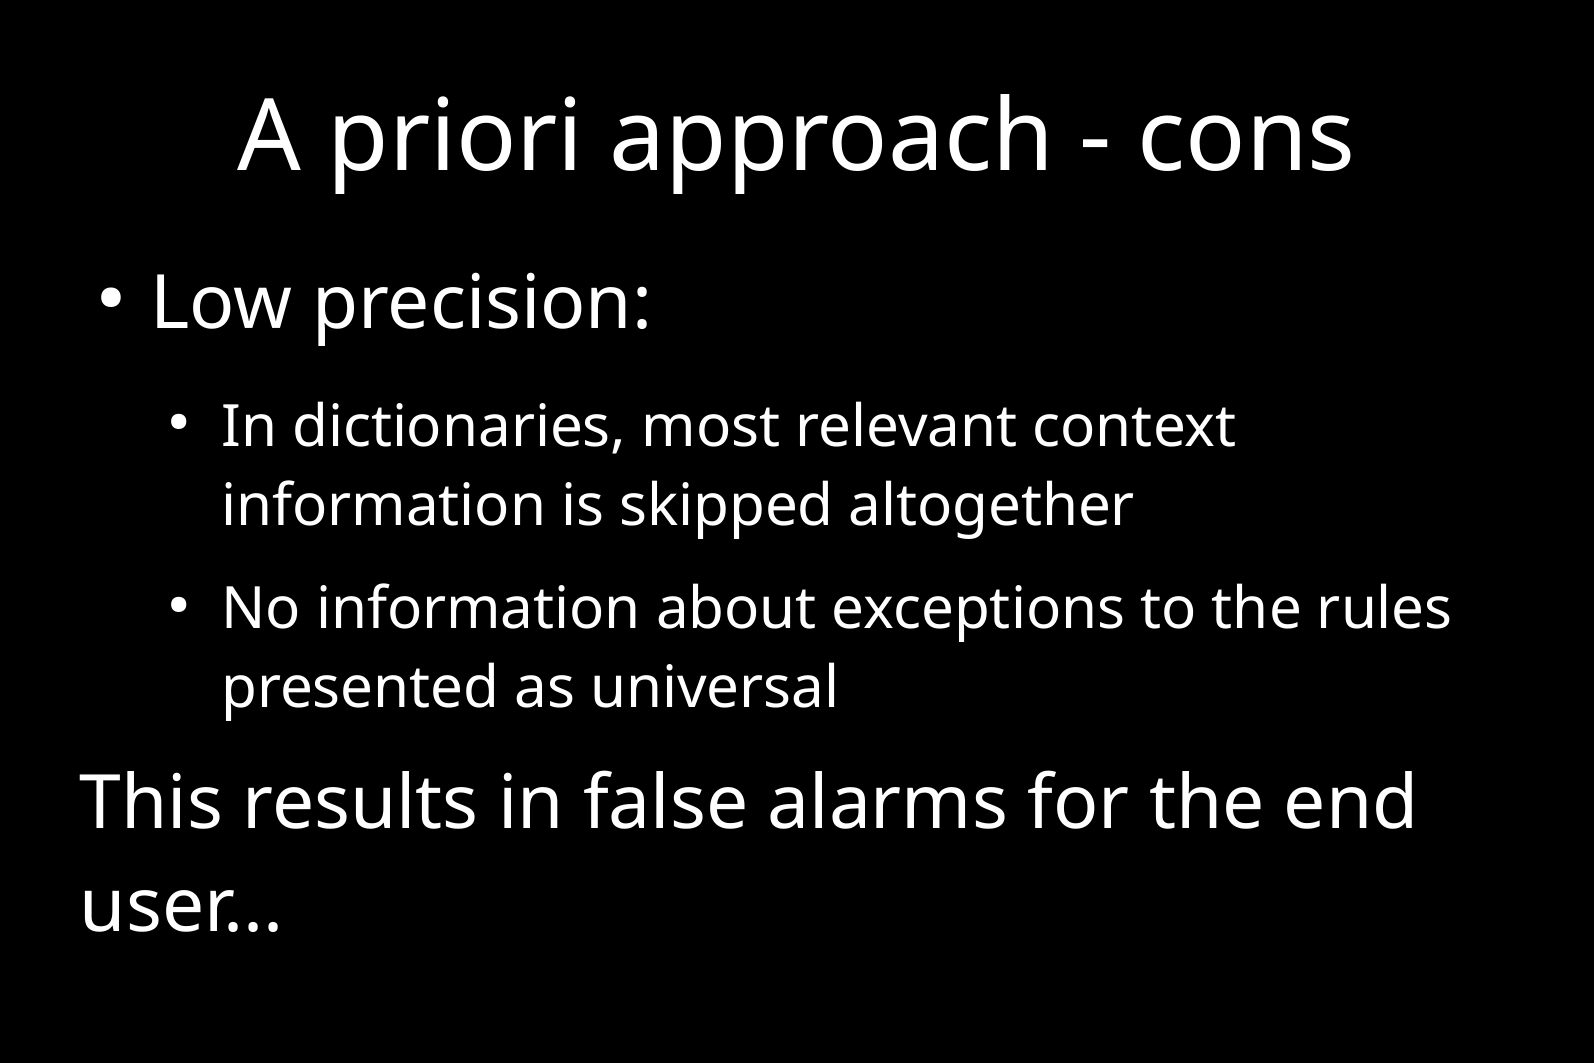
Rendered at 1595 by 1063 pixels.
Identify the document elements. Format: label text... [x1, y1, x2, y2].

title A priori approach - cons [79, 49, 1515, 213]
list Low precision: In dictionaries, most relevant context information is skipped altogether No information about exceptions to the rules presented as universal This results in false alarms for the end user... [79, 248, 1515, 936]
